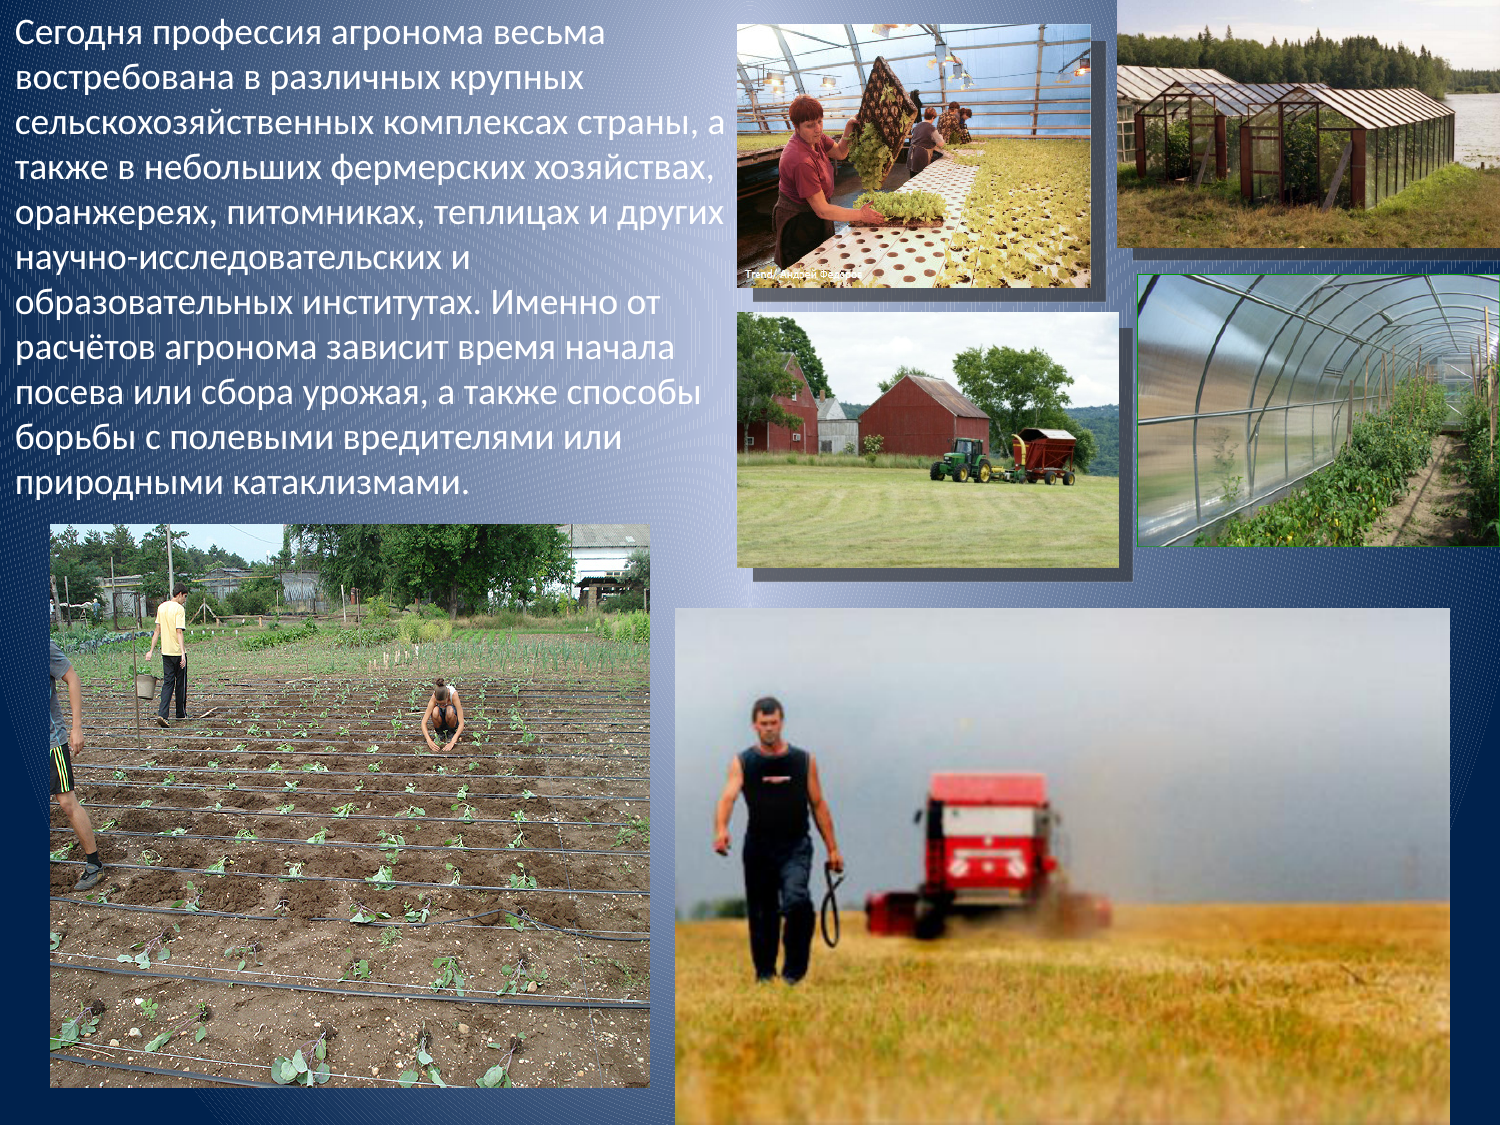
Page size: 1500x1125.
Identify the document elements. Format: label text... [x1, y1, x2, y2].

picture [1117, 0, 1500, 248]
picture [737, 24, 1091, 288]
picture [675, 608, 1450, 1125]
text_box Сегодня профессия агронома весьма востребована в различных крупных сельскохозяйственных комплексах страны, а также в небольших фермерских хозяйствах, оранжереях, питомниках, теплицах и других научно-исследовательских и образовательных институтах. Именно от расчётов агронома зависит время начала посева или сбора урожая, а также способы борьбы с полевыми вредителями или природными катаклизмами. [0, 0, 750, 510]
picture [1137, 274, 1500, 547]
picture [737, 312, 1119, 568]
picture [50, 524, 650, 1088]
